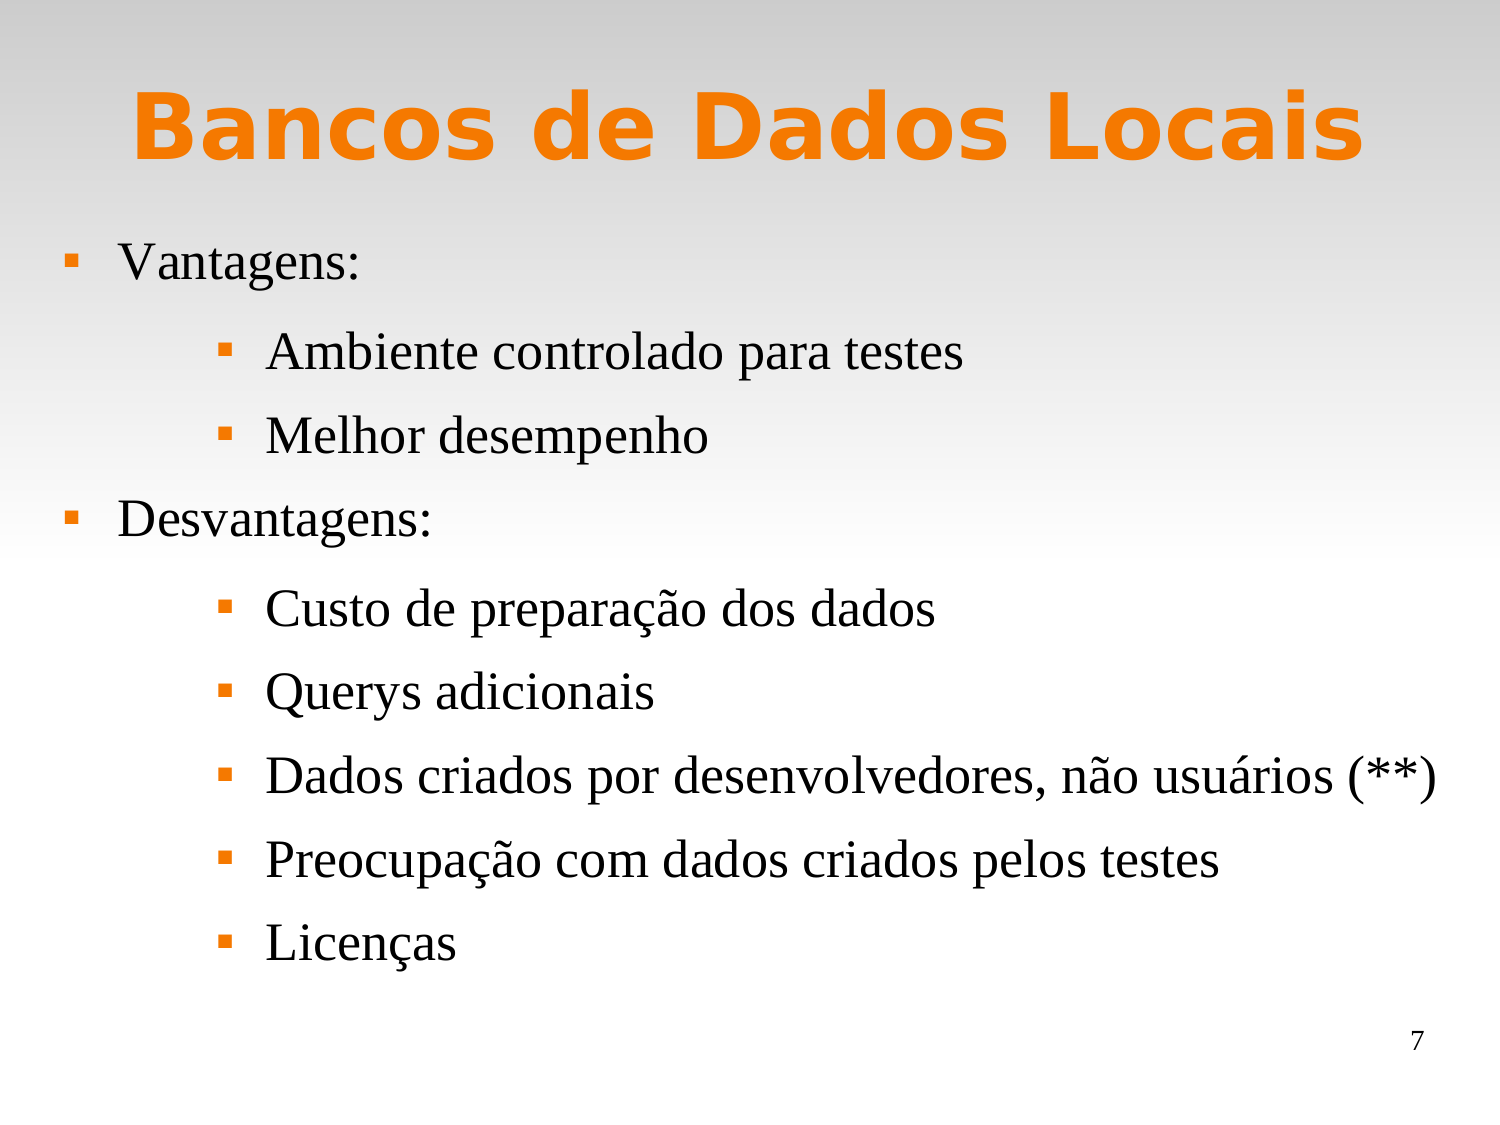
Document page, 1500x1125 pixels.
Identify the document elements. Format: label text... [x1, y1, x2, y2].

title Bancos de Dados Locais [29, 30, 1469, 225]
list Vantagens: Ambiente controlado para testes Melhor desempenho Desvantagens: Custo de preparação dos dados Querys adicionais Dados criados por desenvolvedores, não usuários (**) Preocupação com dados criados pelos testes Licenças [29, 231, 1469, 1099]
